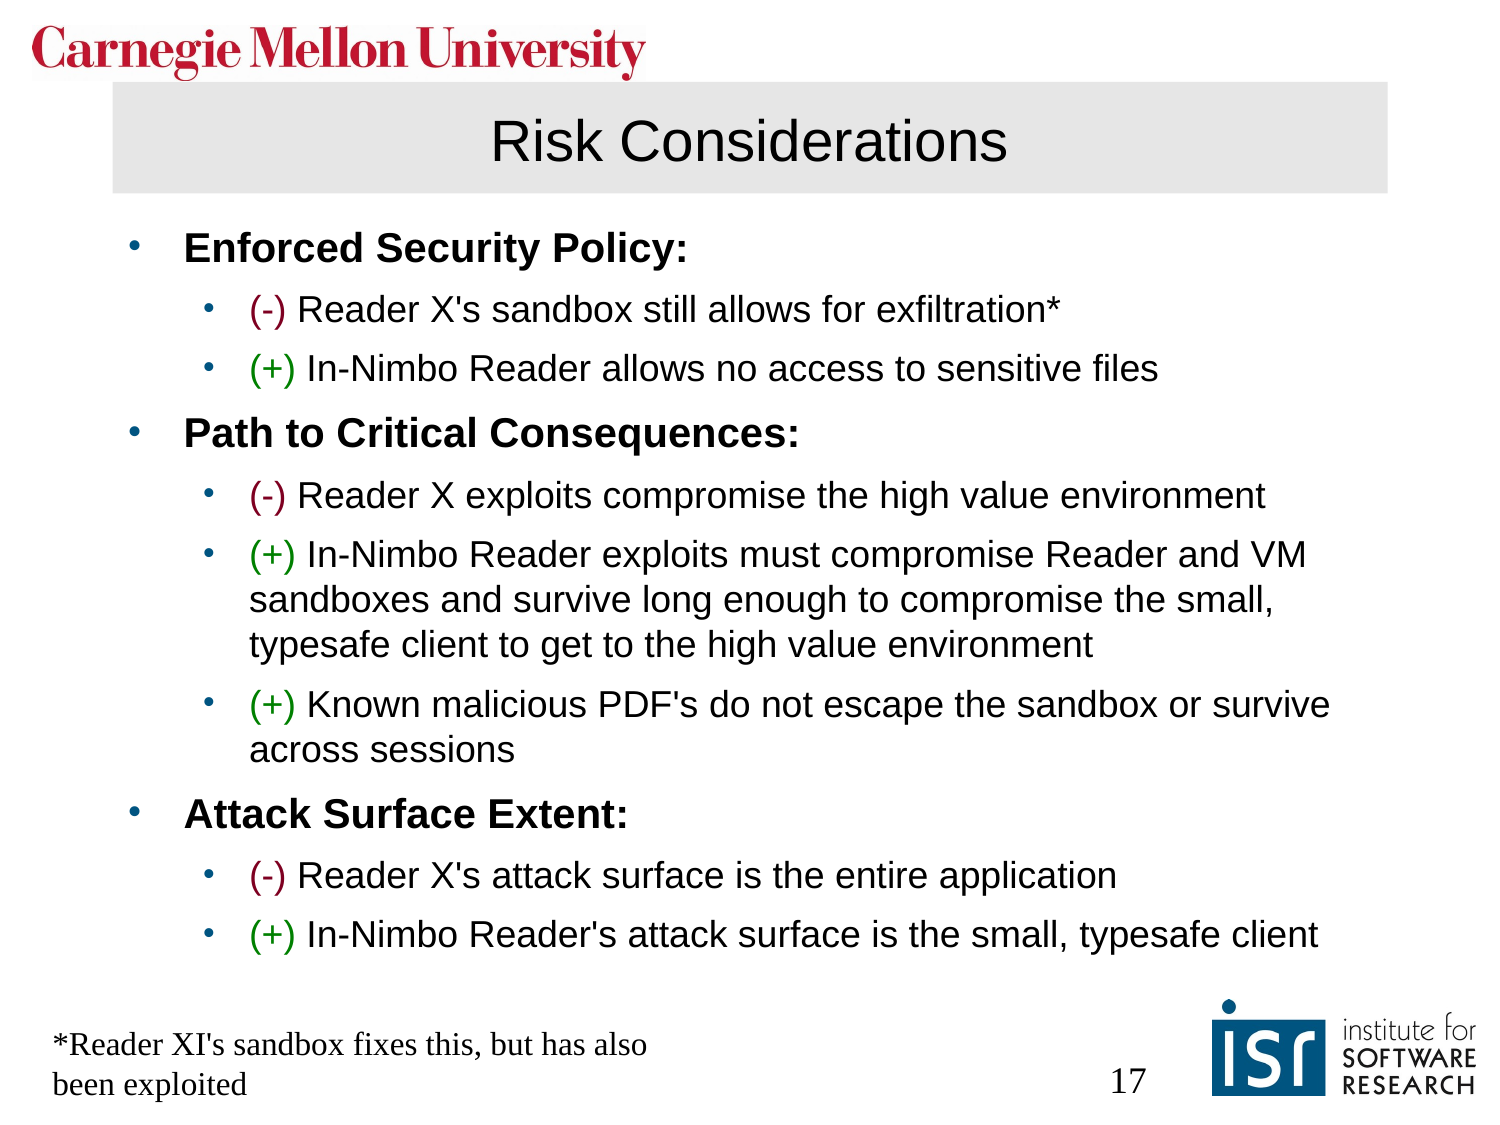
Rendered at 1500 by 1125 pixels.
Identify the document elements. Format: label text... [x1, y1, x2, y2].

picture [32, 25, 646, 81]
text_box *Reader XI's sandbox fixes this, but has also been exploited [37, 1014, 713, 1110]
title Risk Considerations [112, 81, 1388, 194]
picture [1294, 1031, 1315, 1086]
picture [1212, 999, 1476, 1096]
picture [1223, 1031, 1233, 1085]
picture [1247, 1030, 1282, 1088]
list Enforced Security Policy: (-) Reader X's sandbox still allows for exfiltration* (+) In-Nimbo Reader allows no access to sensitive files Path to Critical Consequences: (-) Reader X exploits compromise the high value environment (+) In-Nimbo Reader exploits must compromise Reader and VM sandboxes and survive long enough to compromise the small, typesafe client to get to the high value environment (+) Known malicious PDF's do not escape the sandbox or survive across sessions Attack Surface Extent: (-) Reader X's attack surface is the entire application (+) In-Nimbo Reader's attack surface is the small, typesafe client [112, 212, 1388, 866]
